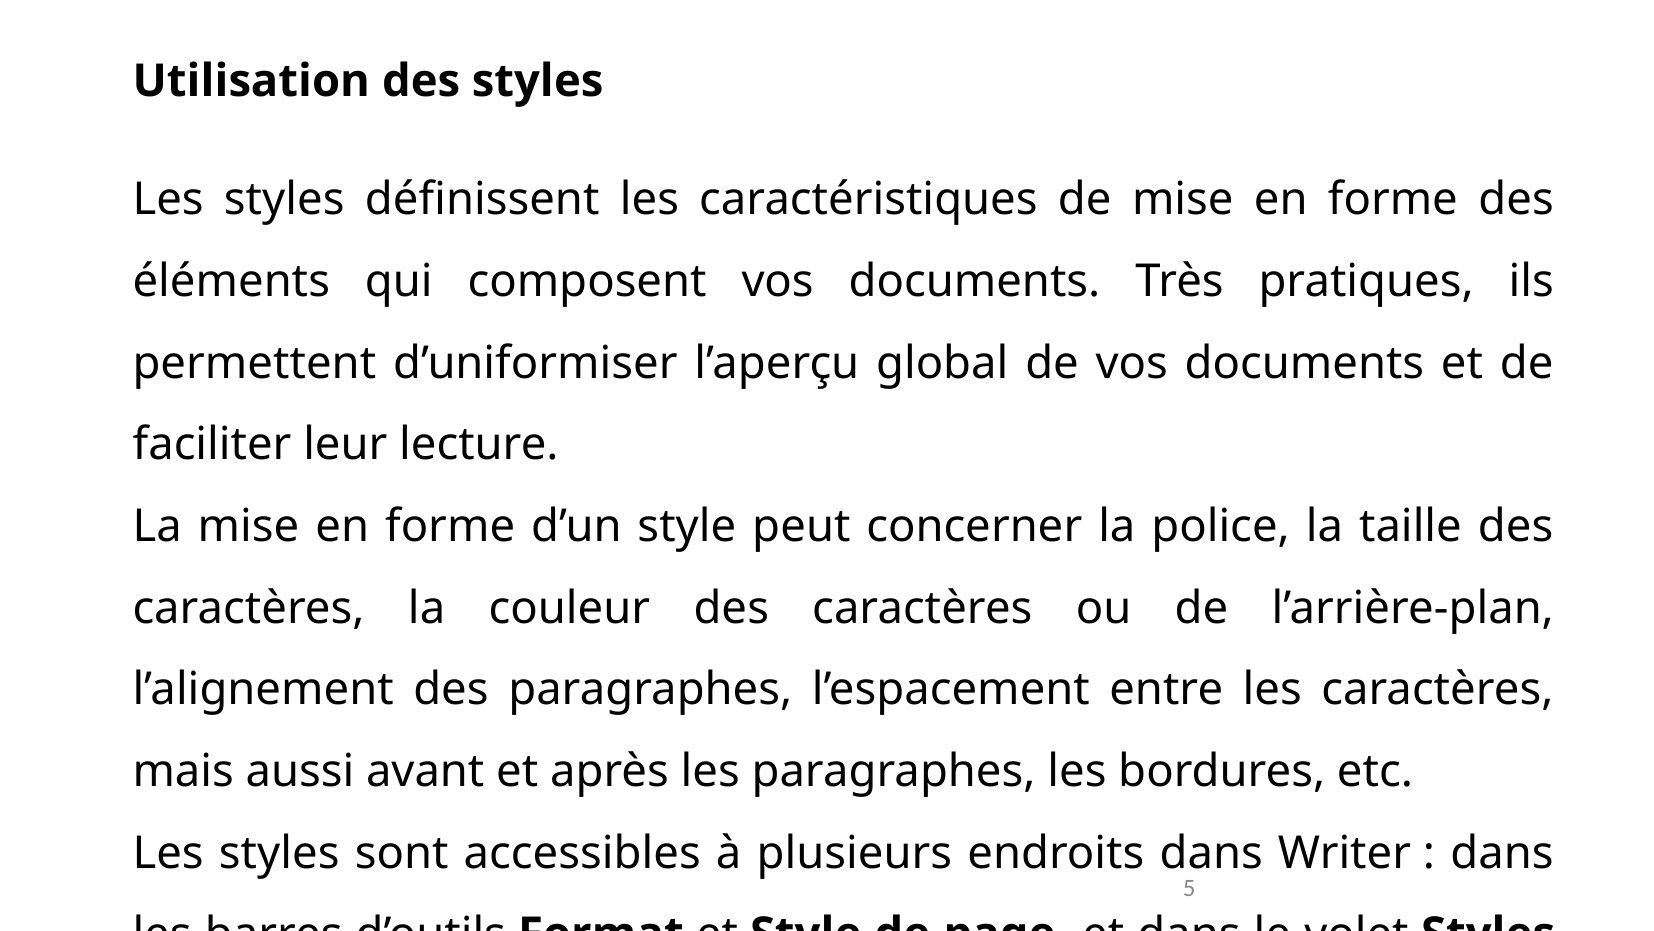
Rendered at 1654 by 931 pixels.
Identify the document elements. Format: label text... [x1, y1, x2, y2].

text_box Utilisation des styles [117, 43, 945, 114]
text_box Les styles définissent les caractéristiques de mise en forme des éléments qui composent vos documents. Très pratiques, ils permettent d’uniformiser l’aperçu global de vos documents et de faciliter leur lecture. La mise en forme d’un style peut concerner la police, la taille des caractères, la couleur des caractères ou de l’arrière-plan, l’alignement des paragraphes, l’espacement entre les caractères, mais aussi avant et après les paragraphes, les bordures, etc. Les styles sont accessibles à plusieurs endroits dans Writer : dans les barres d’outils Format et Style de page, et dans le volet Styles etc. [117, 134, 1605, 931]
